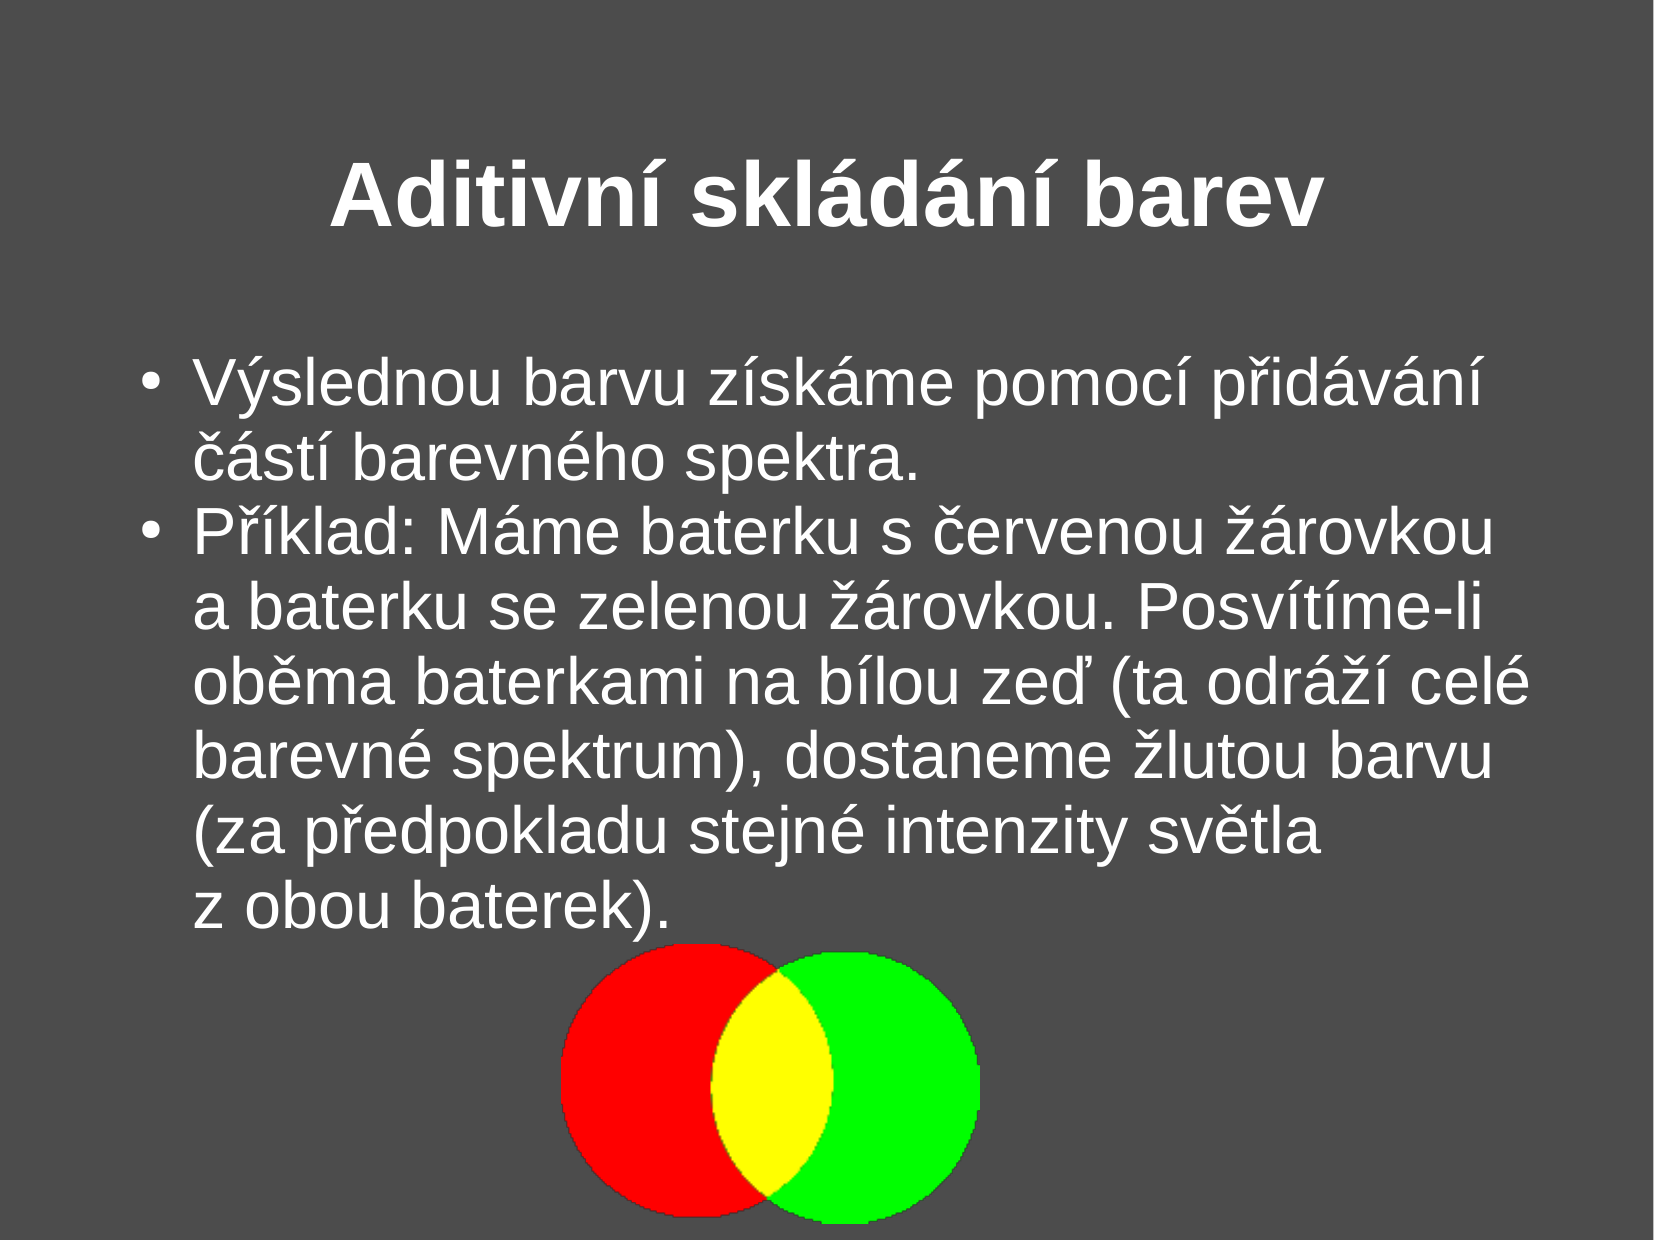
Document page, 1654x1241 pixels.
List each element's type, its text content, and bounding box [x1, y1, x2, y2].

title Aditivní skládání barev [121, 91, 1534, 299]
list Výslednou barvu získáme pomocí přidávání částí barevného spektra. Příklad: Máme baterku s červenou žárovkou a baterku se zelenou žárovkou. Posvítíme-li oběma baterkami na bílou zeď (ta odráží celé barevné spektrum), dostaneme žlutou barvu (za předpokladu stejné intenzity světla z obou baterek). [121, 344, 1534, 1112]
picture [561, 944, 980, 1224]
